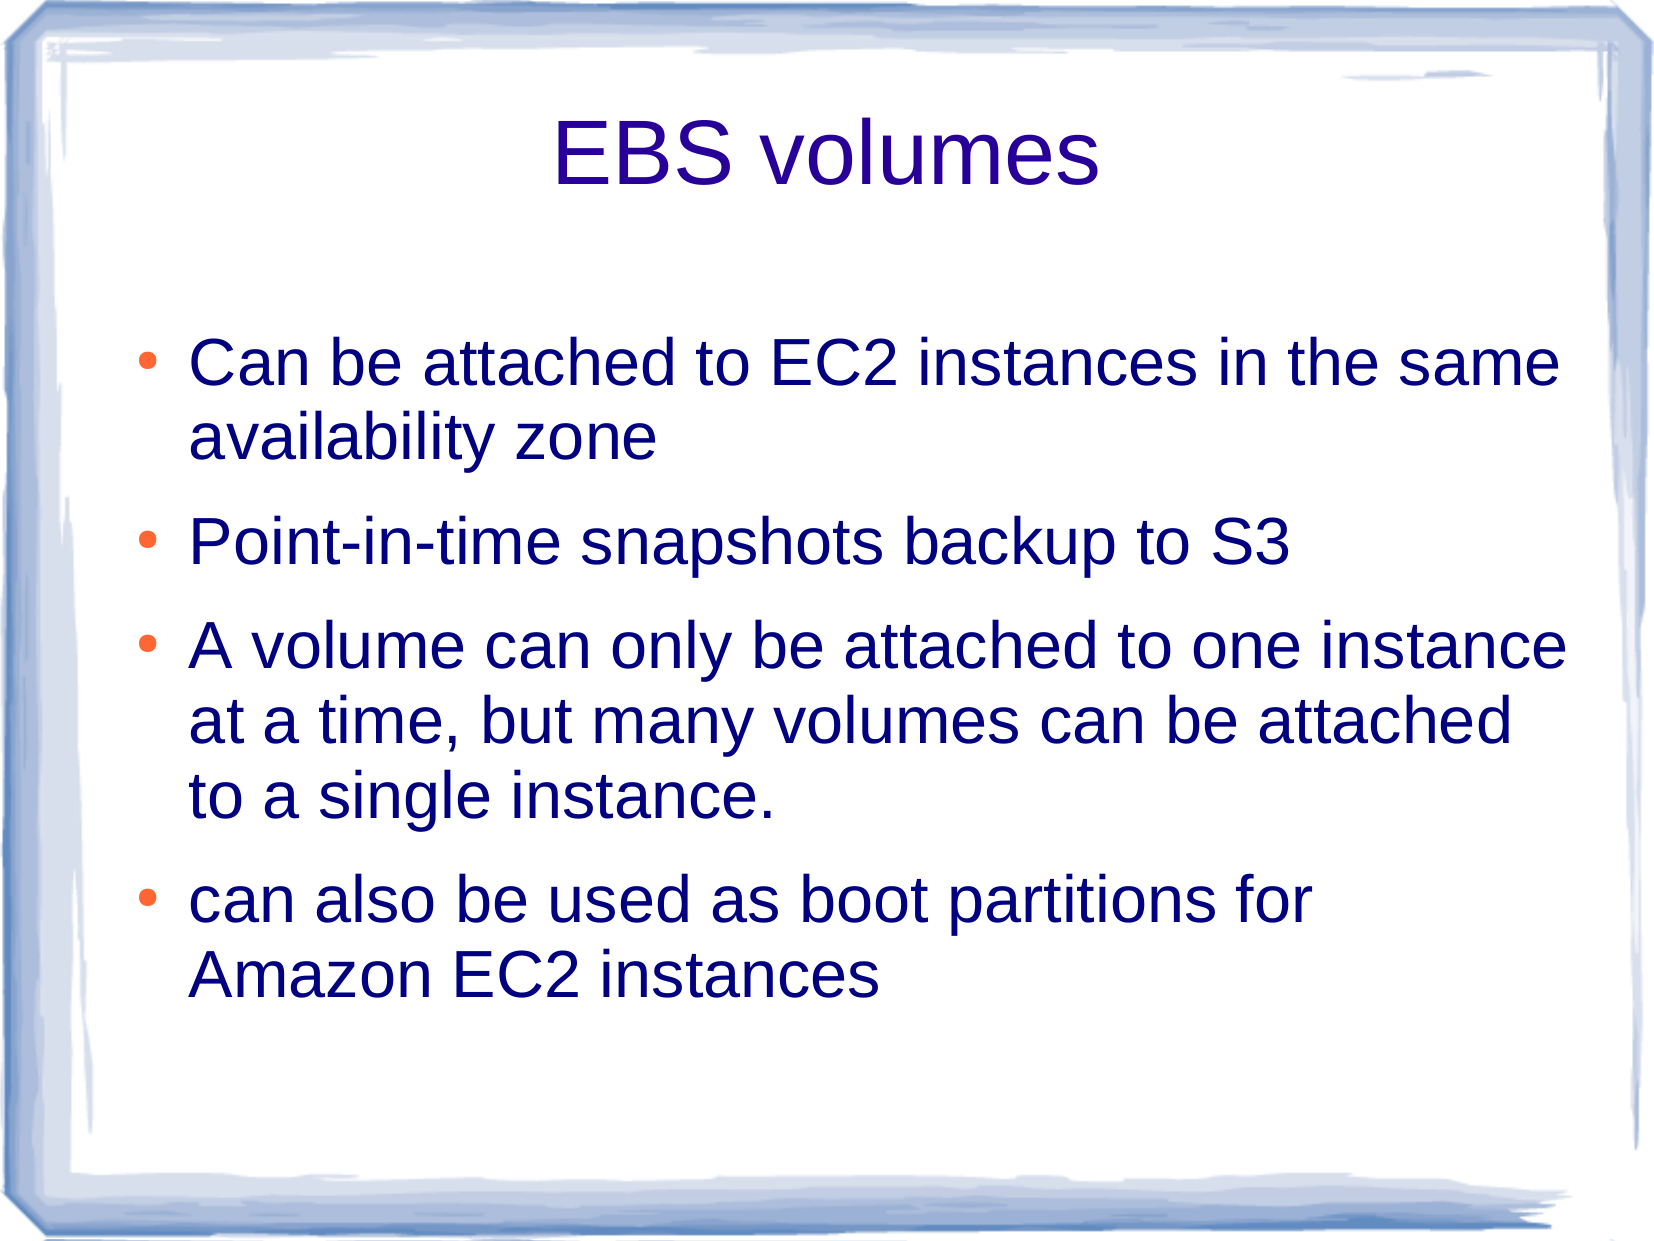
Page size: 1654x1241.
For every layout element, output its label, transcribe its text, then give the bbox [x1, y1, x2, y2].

picture [0, 0, 1654, 1241]
title EBS volumes [82, 56, 1571, 250]
list Can be attached to EC2 instances in the same availability zone Point-in-time snapshots backup to S3 A volume can only be attached to one instance at a time, but many volumes can be attached to a single instance. can also be used as boot partitions for Amazon EC2 instances [118, 324, 1571, 1012]
